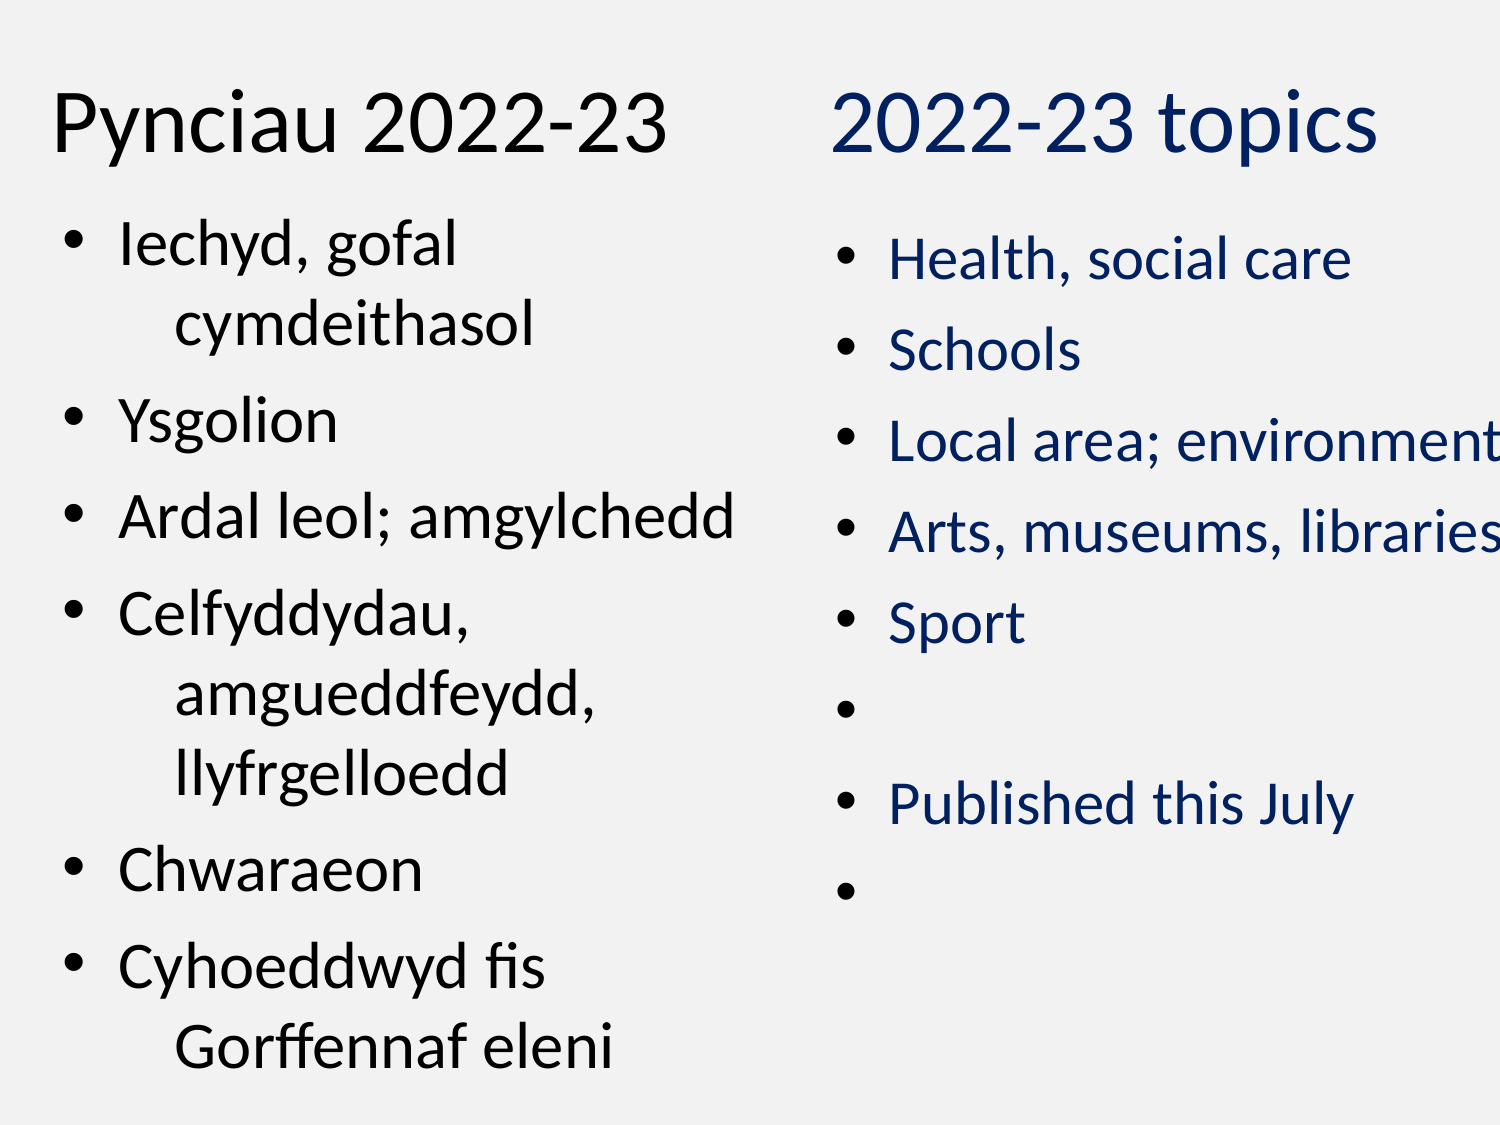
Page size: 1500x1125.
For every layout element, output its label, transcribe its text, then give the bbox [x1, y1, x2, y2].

list Health, social care Schools Local area; environment Arts, museums, libraries Sport Published this July [820, 209, 1500, 952]
title 2022-23 topics [778, 21, 1431, 210]
text_box Pynciau 2022-23 [34, 21, 686, 210]
text_box Iechyd, gofal cymdeithasol Ysgolion Ardal leol; amgylchedd Celfyddydau, amgueddfeydd, llyfrgelloedd Chwaraeon Cyhoeddwyd fis Gorffennaf eleni [47, 191, 774, 934]
